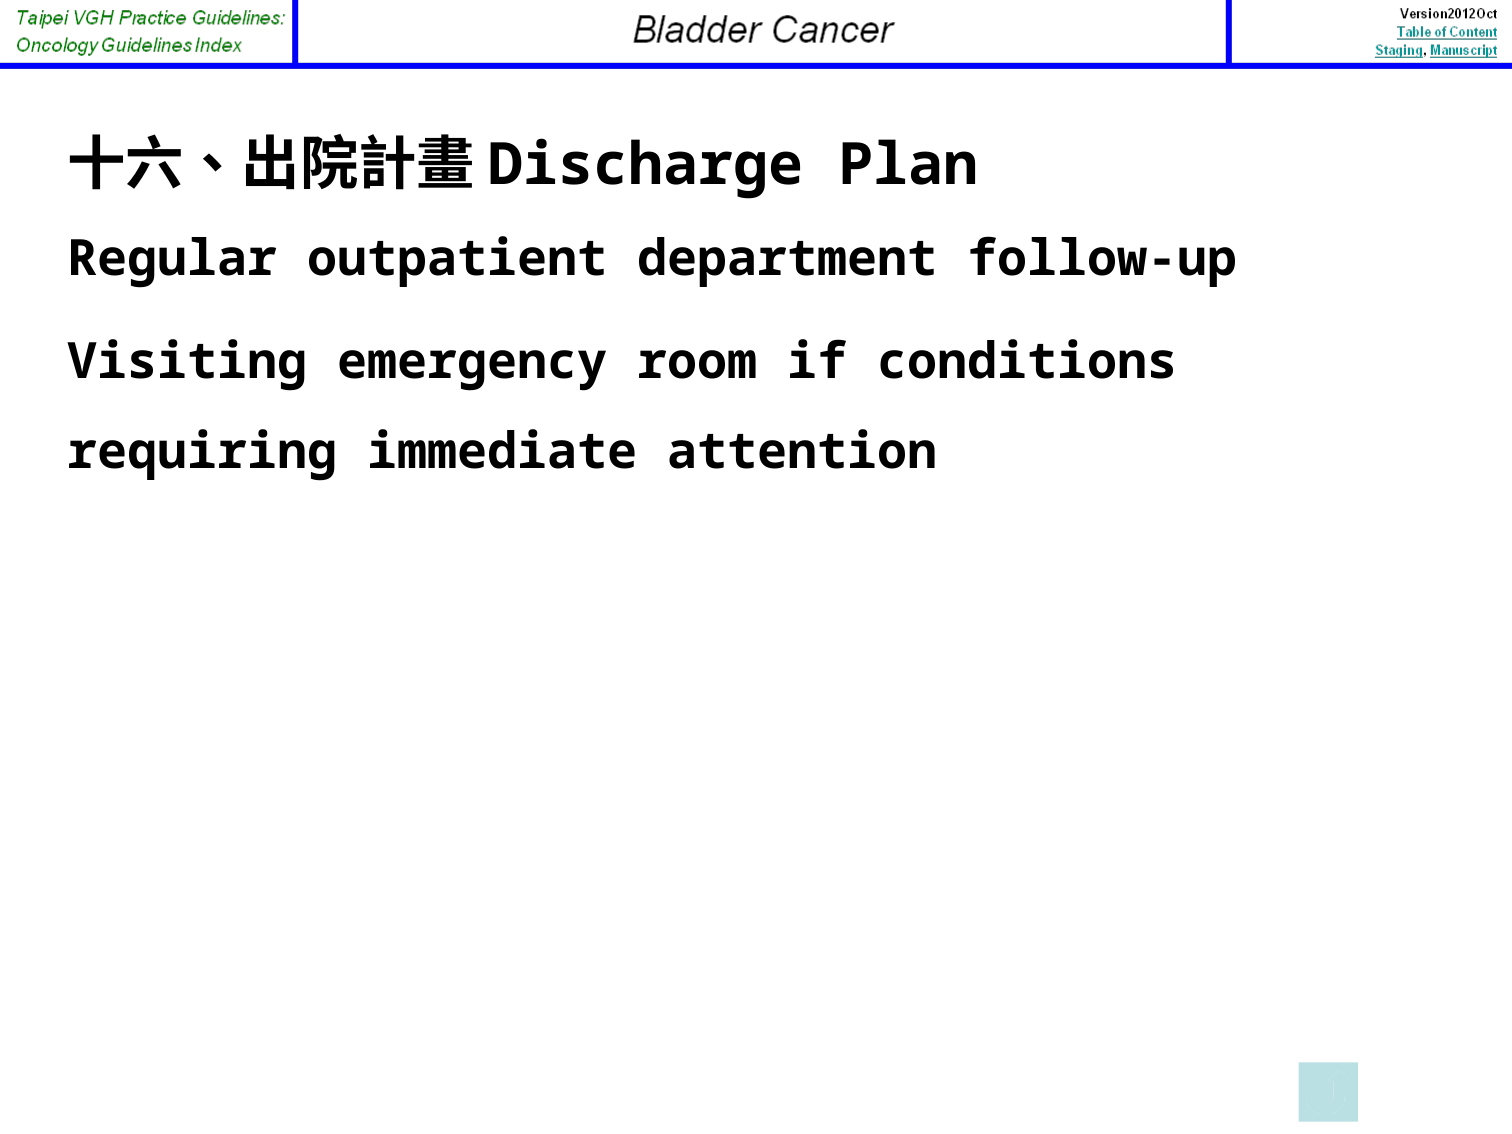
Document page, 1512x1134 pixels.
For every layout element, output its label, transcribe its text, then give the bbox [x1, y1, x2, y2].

subtitle 十六、出院計畫Discharge Plan Regular outpatient department follow-up Visiting emergency room if conditions requiring immediate attention [52, 83, 1477, 544]
